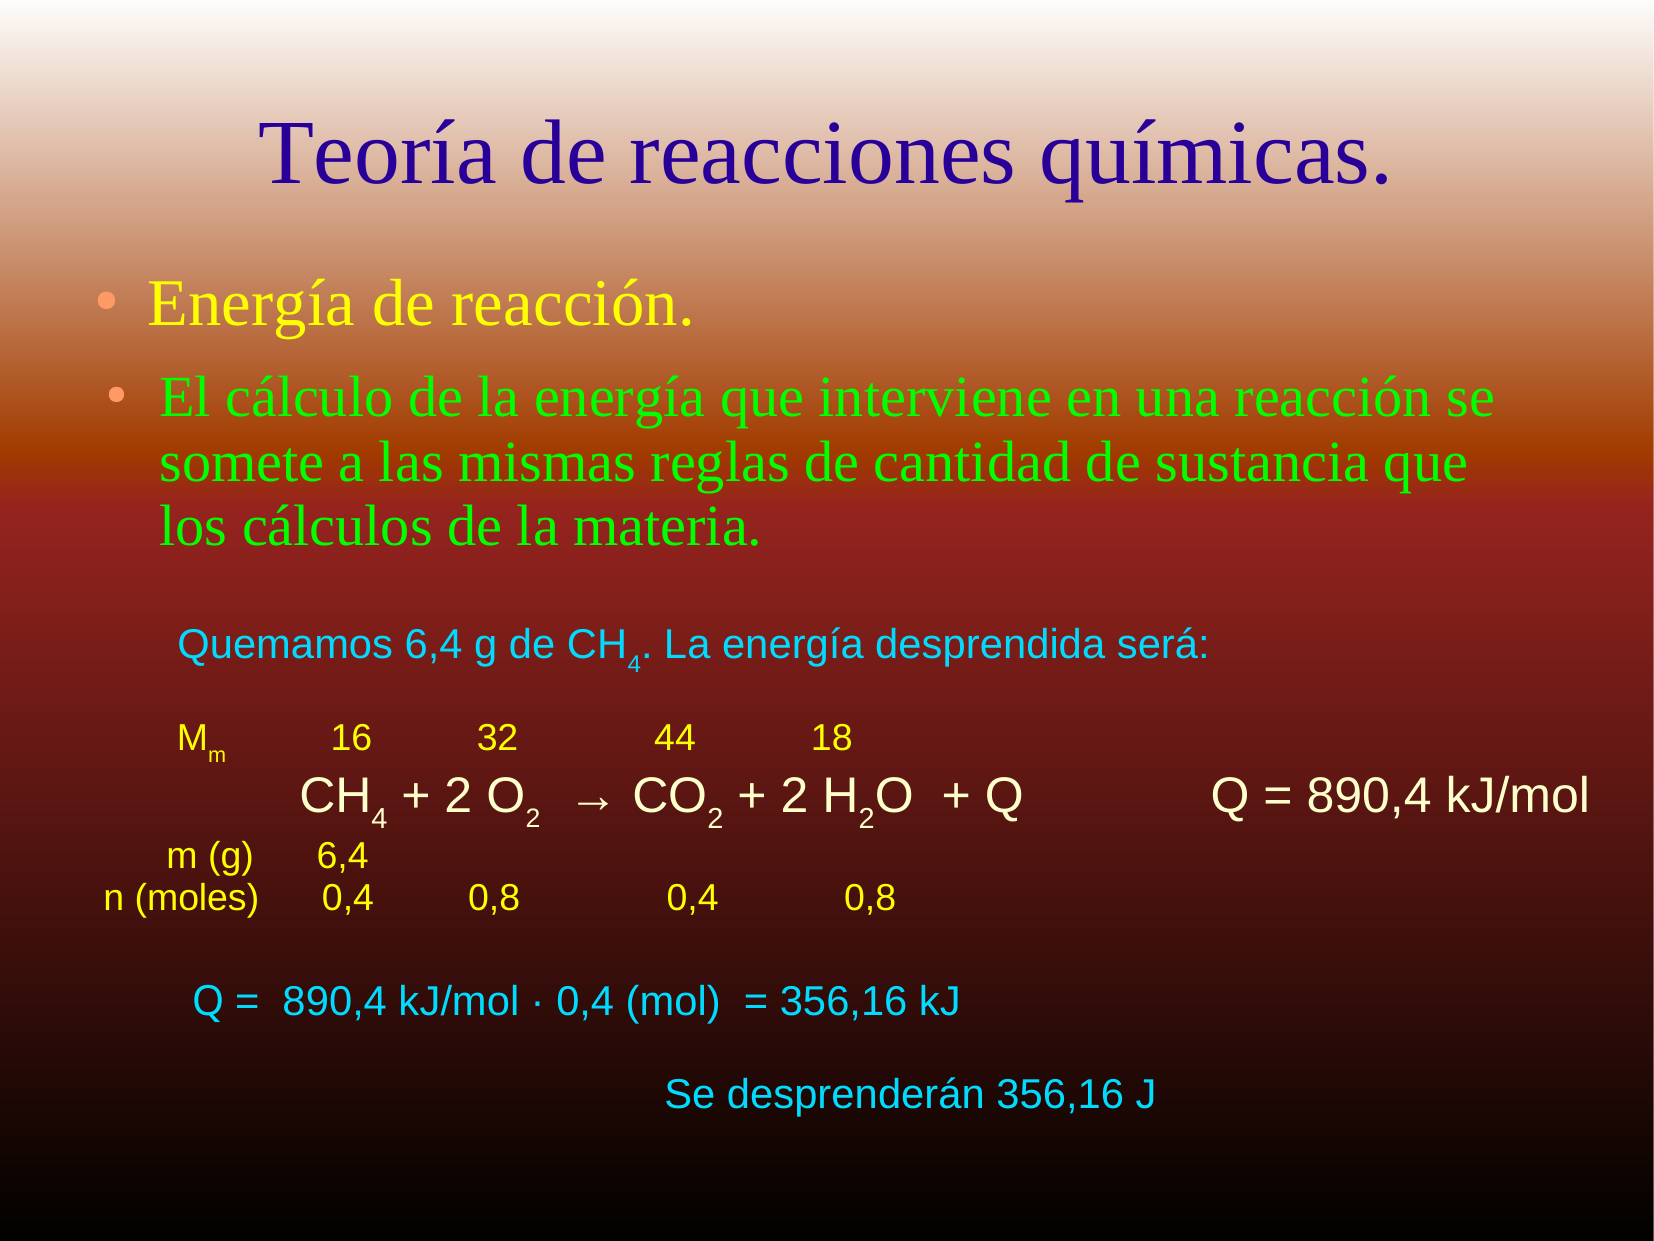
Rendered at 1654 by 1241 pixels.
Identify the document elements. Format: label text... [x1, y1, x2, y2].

title Teoría de reacciones químicas. [82, 49, 1571, 257]
text_box Se desprenderán 356,16 J [649, 1062, 1226, 1125]
text_box Quemamos 6,4 g de CH4. La energía desprendida será: [162, 613, 1447, 686]
list Energía de reacción. [76, 265, 827, 384]
text_box Q = 890,4 kJ/mol · 0,4 (mol) = 356,16 kJ [177, 963, 1462, 1063]
text_box El cálculo de la energía que interviene en una reacción se somete a las mismas reglas de cantidad de sustancia que los cálculos de la materia. [88, 364, 1506, 562]
picture [0, 0, 1654, 1241]
text_box Mm 16 32 44 18 CH4 + 2 O2 → CO2 + 2 H2O + Q Q = 890,4 kJ/mol m (g) 6,4 n (moles) 0,4 0,8 0,4 0,8 [88, 708, 1625, 973]
